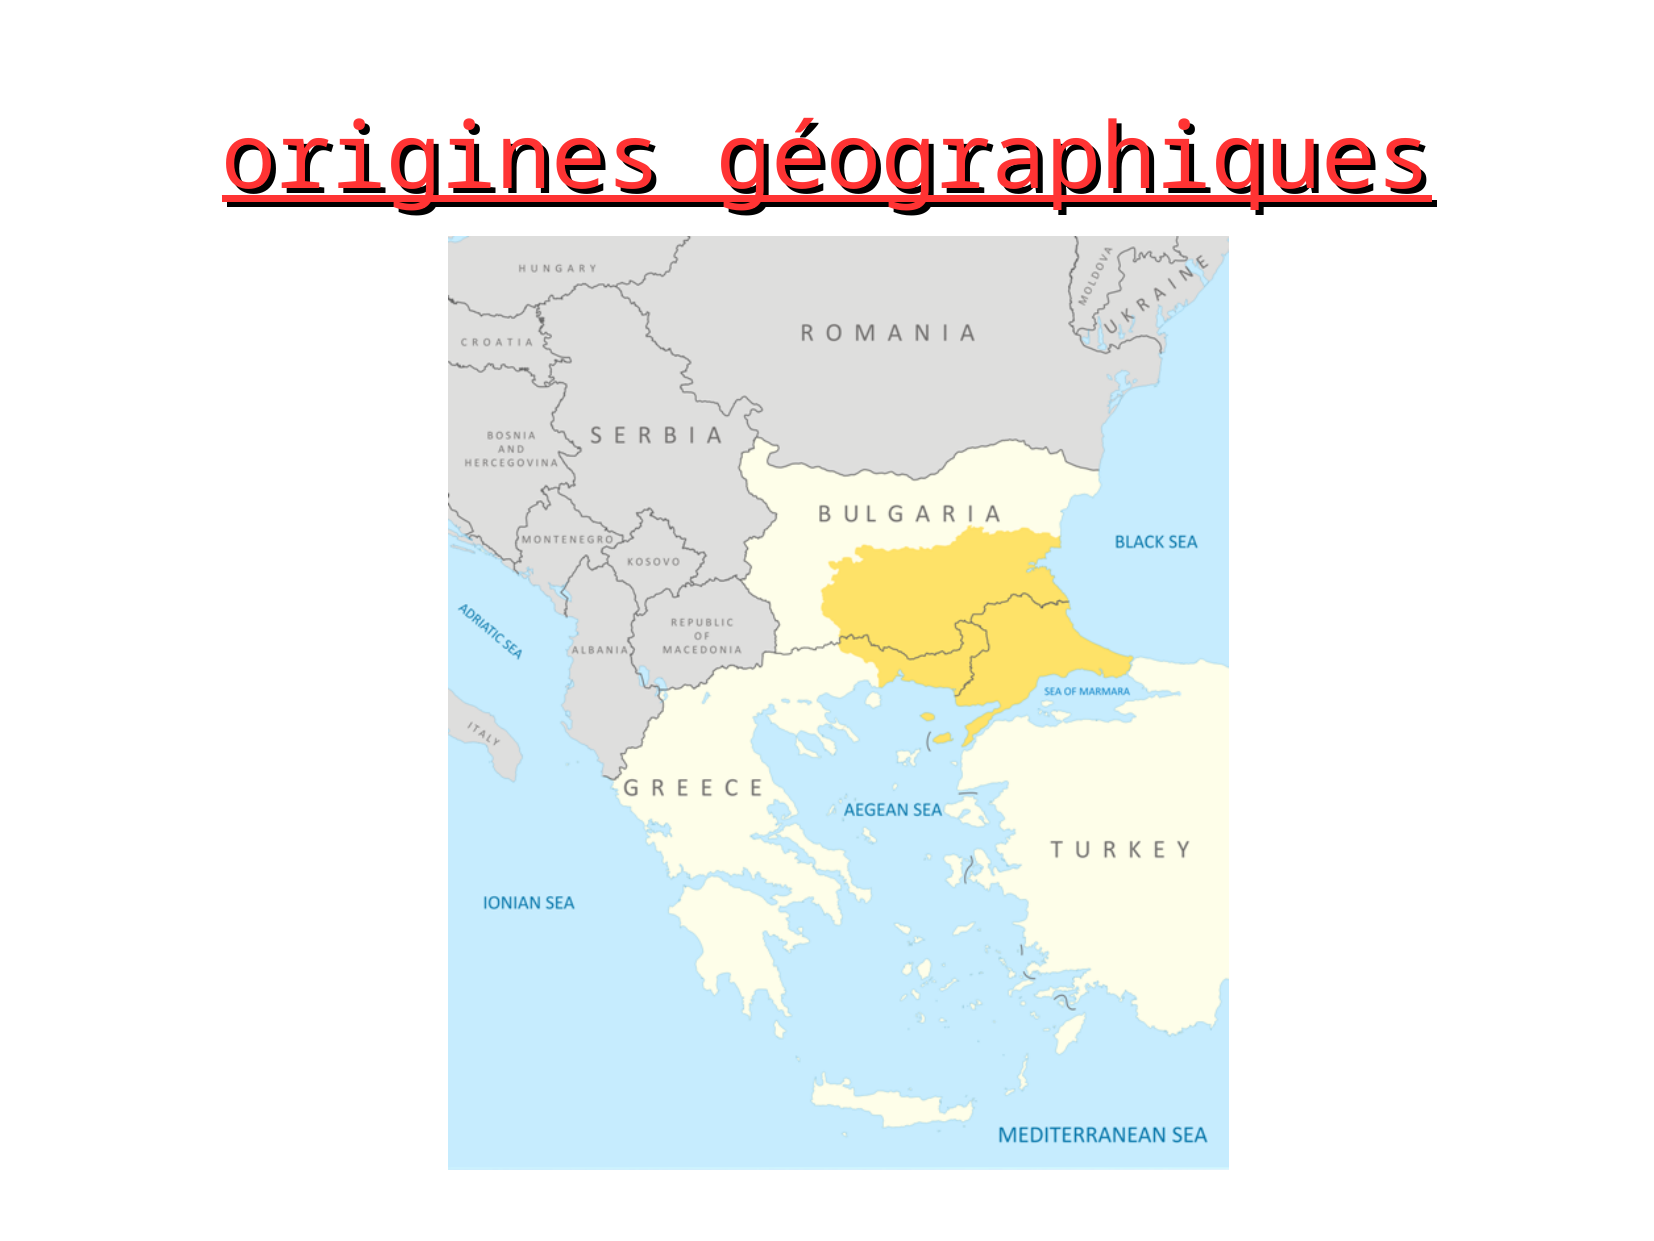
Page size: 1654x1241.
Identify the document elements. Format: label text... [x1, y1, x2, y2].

picture [448, 236, 1229, 1170]
title origines géographiques [82, 48, 1571, 258]
